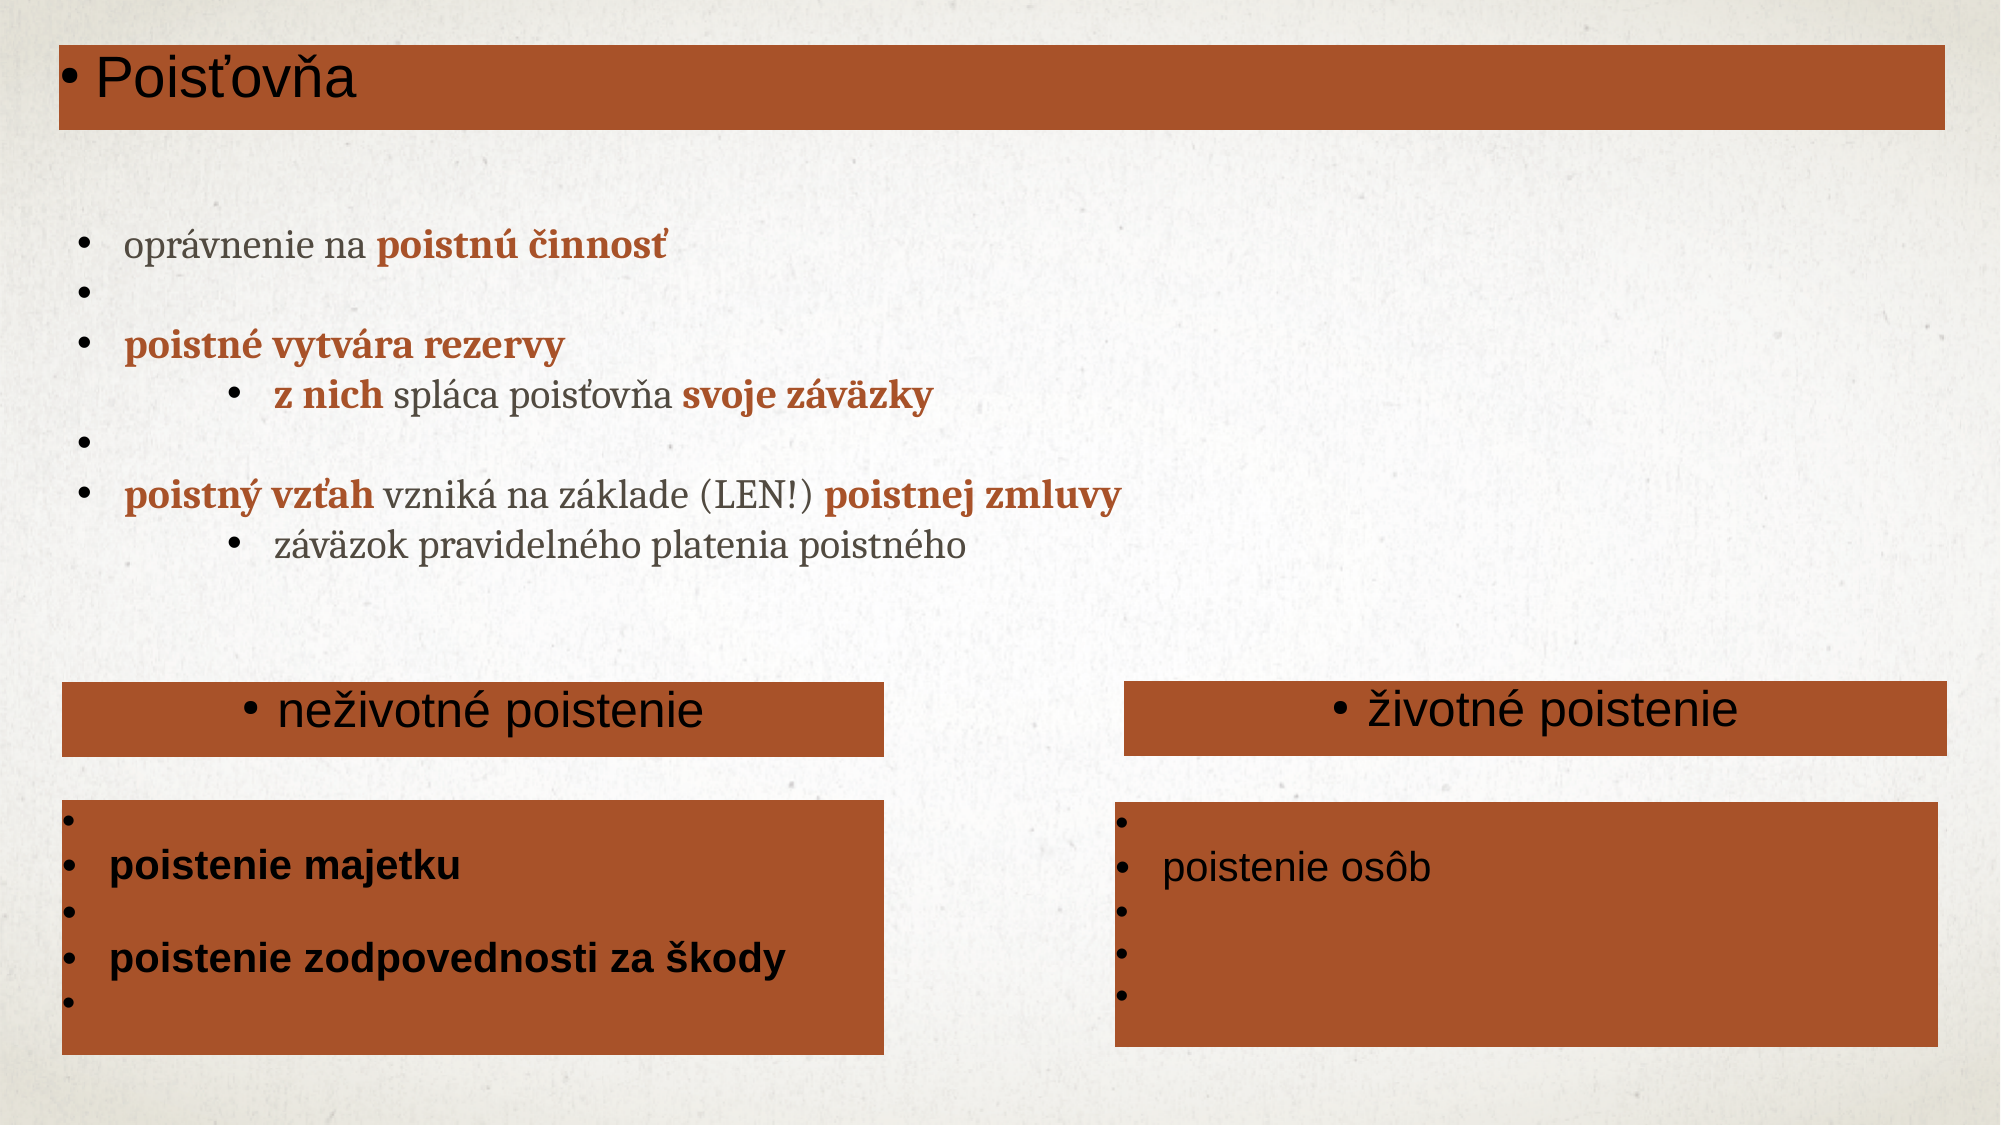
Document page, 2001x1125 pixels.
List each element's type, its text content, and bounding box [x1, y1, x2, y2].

table_header životné poistenie [1124, 681, 1947, 756]
table_header poistenie majetku poistenie zodpovednosti za škody [62, 800, 884, 1055]
table_header neživotné poistenie [62, 682, 884, 757]
table_header Poisťovňa [59, 45, 1945, 130]
table_header poistenie osôb [1115, 802, 1938, 1047]
text_box oprávnenie na poistnú činnosť poistné vytvára rezervy z nich spláca poisťovňa svoje záväzky poistný vzťah vzniká na základe (LEN!) poistnej zmluvy záväzok pravidelného platenia poistného [62, 209, 1834, 579]
